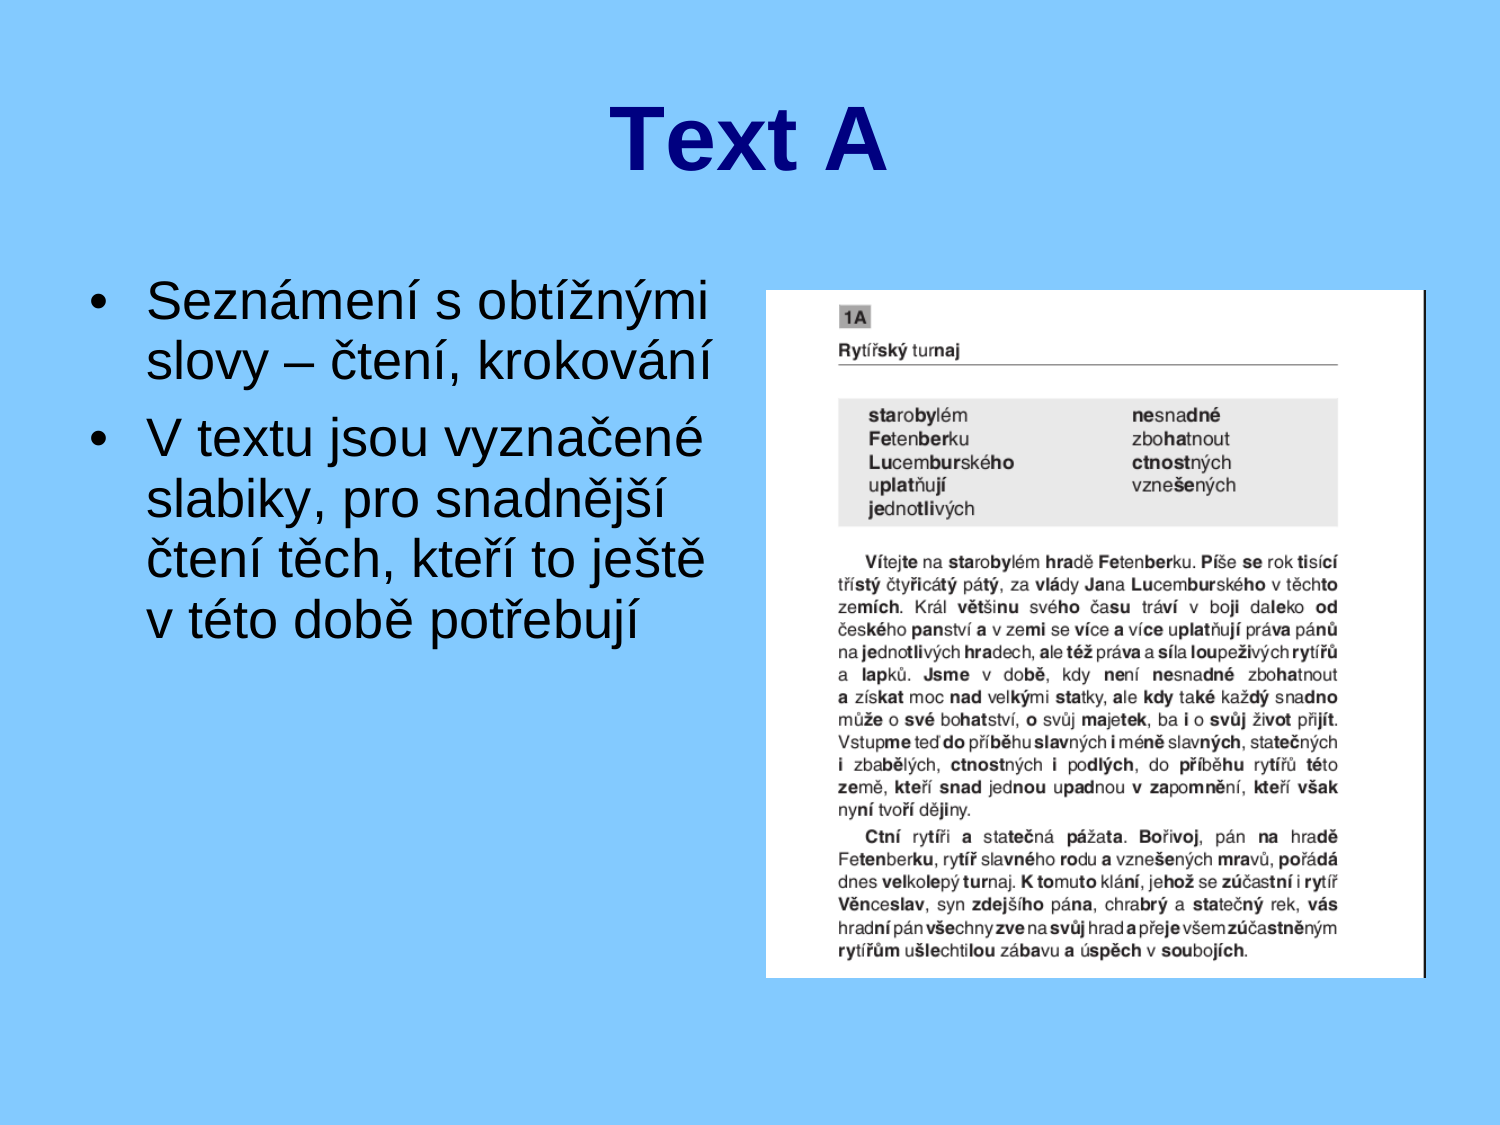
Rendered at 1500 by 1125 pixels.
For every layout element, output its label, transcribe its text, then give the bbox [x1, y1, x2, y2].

picture [766, 290, 1426, 978]
list Seznámení s obtížnými slovy – čtení, krokování V textu jsou vyznačené slabiky, pro snadnější čtení těch, kteří to ještě v této době potřebují [75, 262, 734, 1006]
title Text A [75, 21, 1426, 257]
